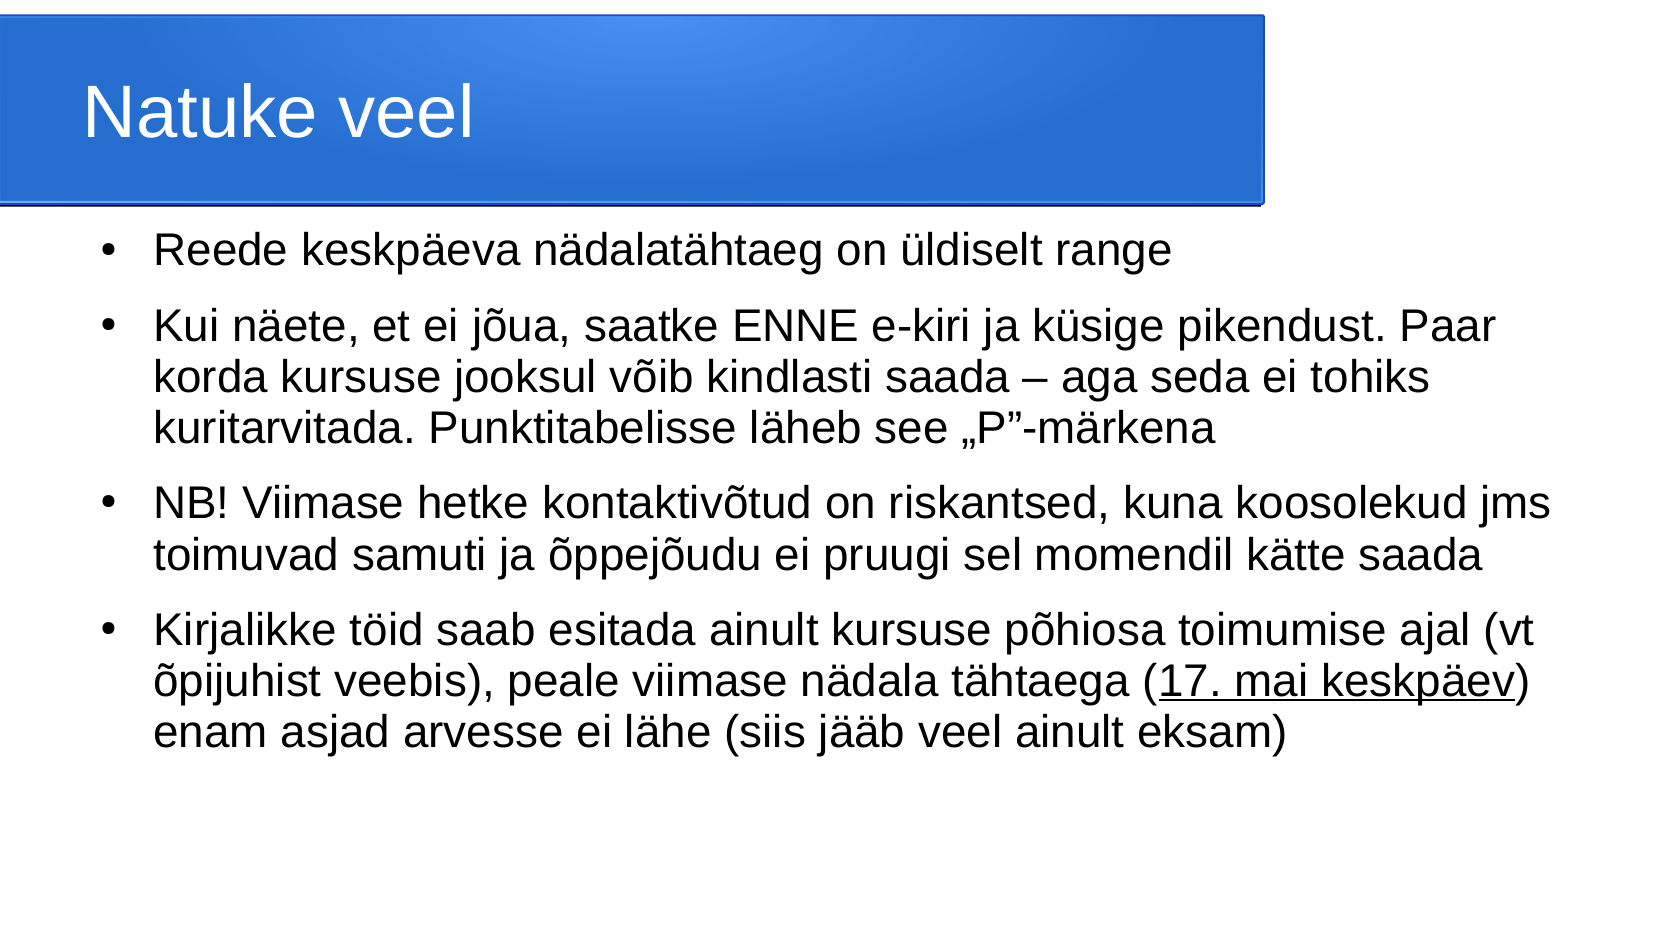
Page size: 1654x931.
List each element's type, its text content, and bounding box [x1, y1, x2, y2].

title Natuke veel [82, 35, 1235, 189]
list Reede keskpäeva nädalatähtaeg on üldiselt range Kui näete, et ei jõua, saatke ENNE e-kiri ja küsige pikendust. Paar korda kursuse jooksul võib kindlasti saada – aga seda ei tohiks kuritarvitada. Punktitabelisse läheb see „P”-märkena NB! Viimase hetke kontaktivõtud on riskantsed, kuna koosolekud jms toimuvad samuti ja õppejõudu ei pruugi sel momendil kätte saada Kirjalikke töid saab esitada ainult kursuse põhiosa toimumise ajal (vt õpijuhist veebis), peale viimase nädala tähtaega (17. mai keskpäev) enam asjad arvesse ei lähe (siis jääb veel ainult eksam) [82, 224, 1571, 764]
